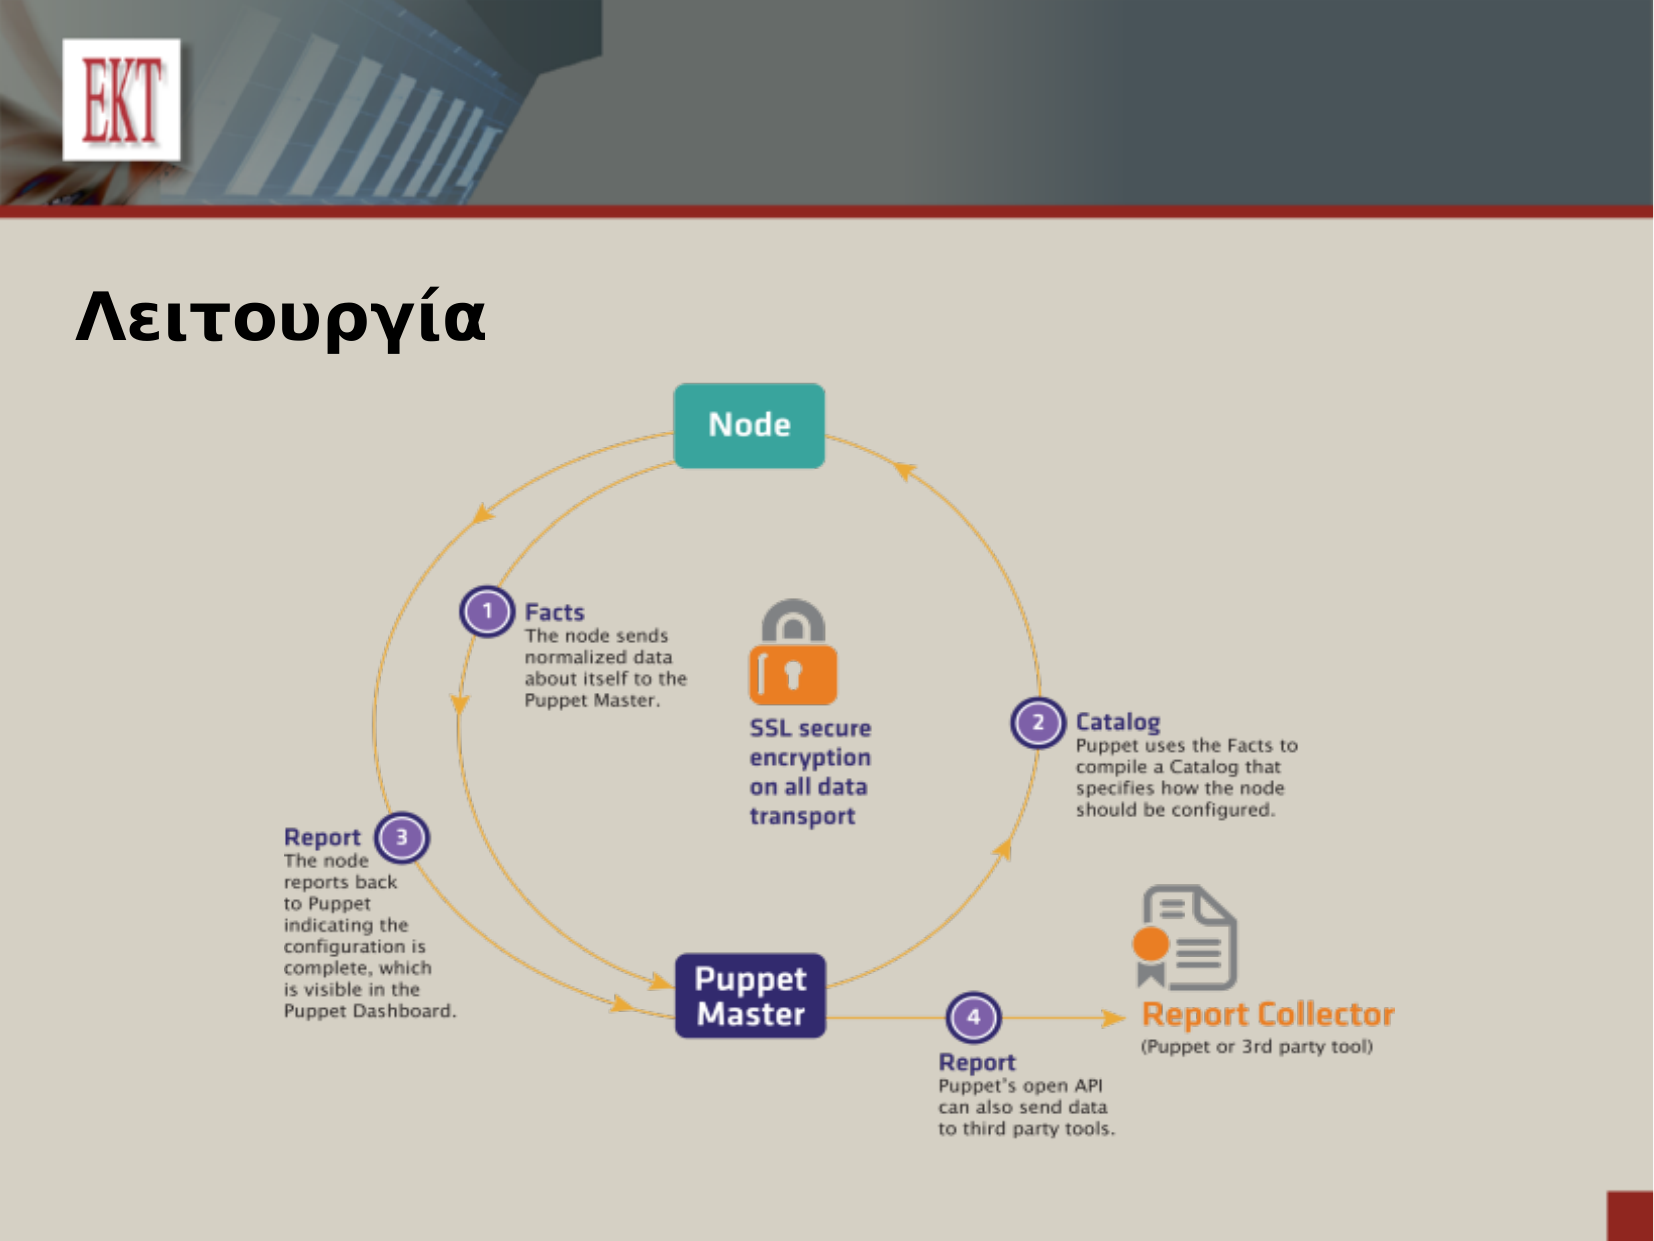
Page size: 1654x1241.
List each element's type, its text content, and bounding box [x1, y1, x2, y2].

subtitle Λειτουργία [75, 274, 518, 361]
picture [0, 0, 1654, 1241]
